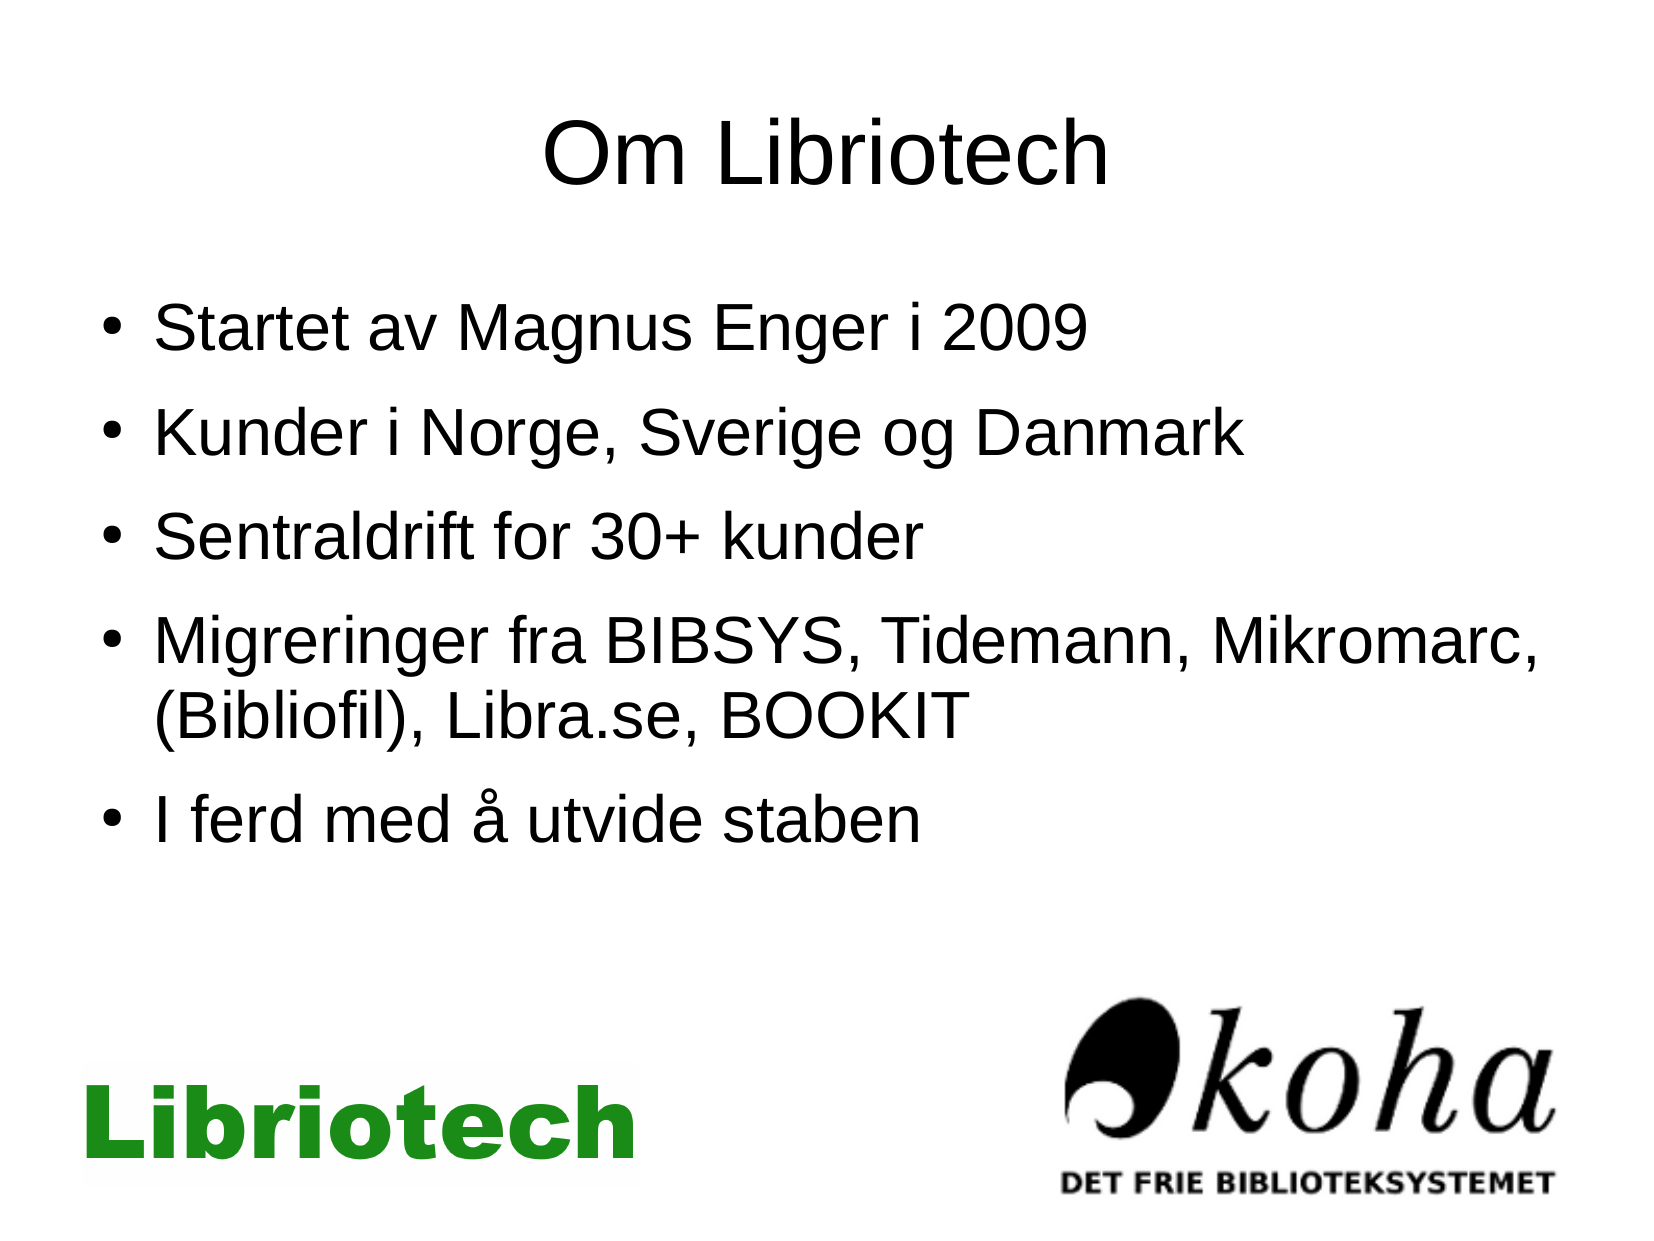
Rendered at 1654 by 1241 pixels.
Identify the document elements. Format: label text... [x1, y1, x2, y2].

title Om Libriotech [82, 49, 1571, 257]
picture [1051, 988, 1568, 1205]
picture [82, 1062, 639, 1189]
list Startet av Magnus Enger i 2009 Kunder i Norge, Sverige og Danmark Sentraldrift for 30+ kunder Migreringer fra BIBSYS, Tidemann, Mikromarc, (Bibliofil), Libra.se, BOOKIT I ferd med å utvide staben [82, 290, 1571, 957]
